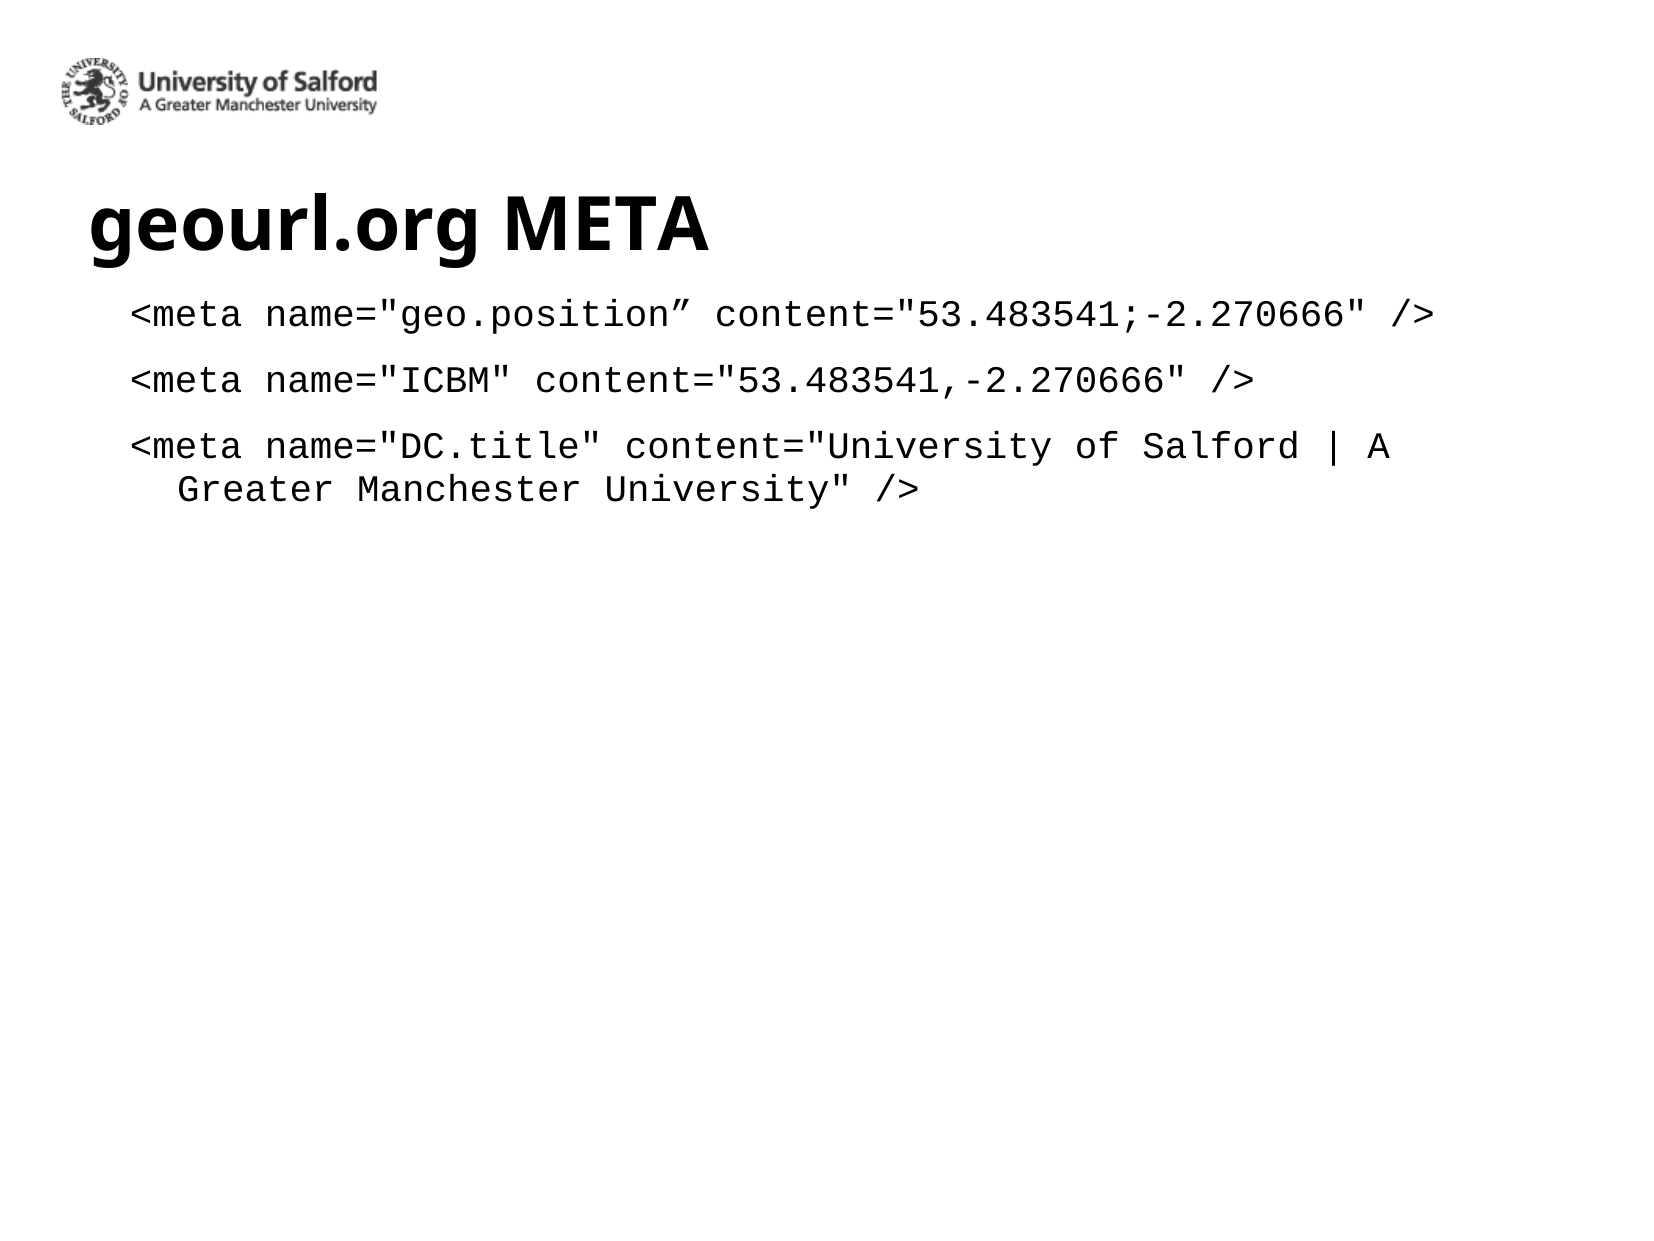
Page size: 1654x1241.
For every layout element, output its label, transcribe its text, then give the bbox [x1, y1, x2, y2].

picture [59, 58, 380, 125]
list <meta name="geo.position” content="53.483541;-2.270666" /> <meta name="ICBM" content="53.483541,-2.270666" /> <meta name="DC.title" content="University of Salford | A Greater Manchester University" /> [88, 295, 1565, 1137]
title geourl.org META [88, 178, 1565, 269]
